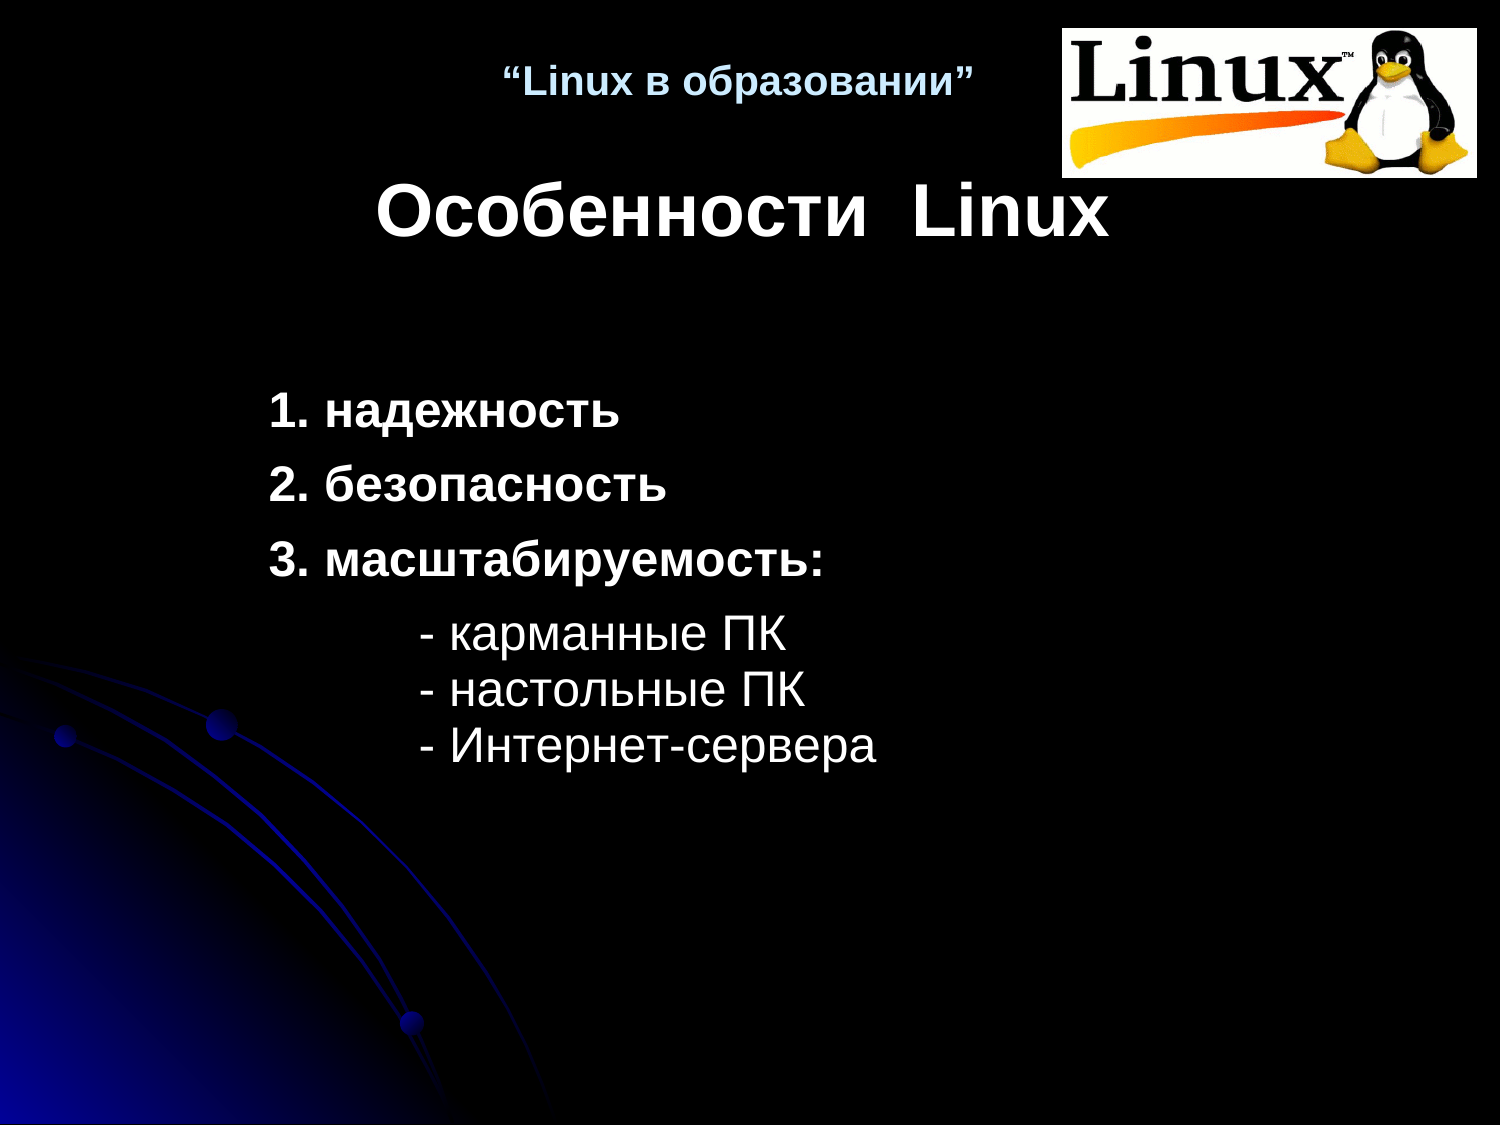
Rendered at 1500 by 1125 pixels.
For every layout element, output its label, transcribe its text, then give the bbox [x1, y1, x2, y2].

text_box “Linux в образовании” [442, 49, 1034, 114]
text_box Особенности Linux [360, 160, 1127, 261]
picture [1062, 28, 1477, 178]
text_box 1. надежность 2. безопасность 3. масштабируемость: - карманные ПК - настольные ПК - Интернет-сервера [253, 374, 1247, 837]
